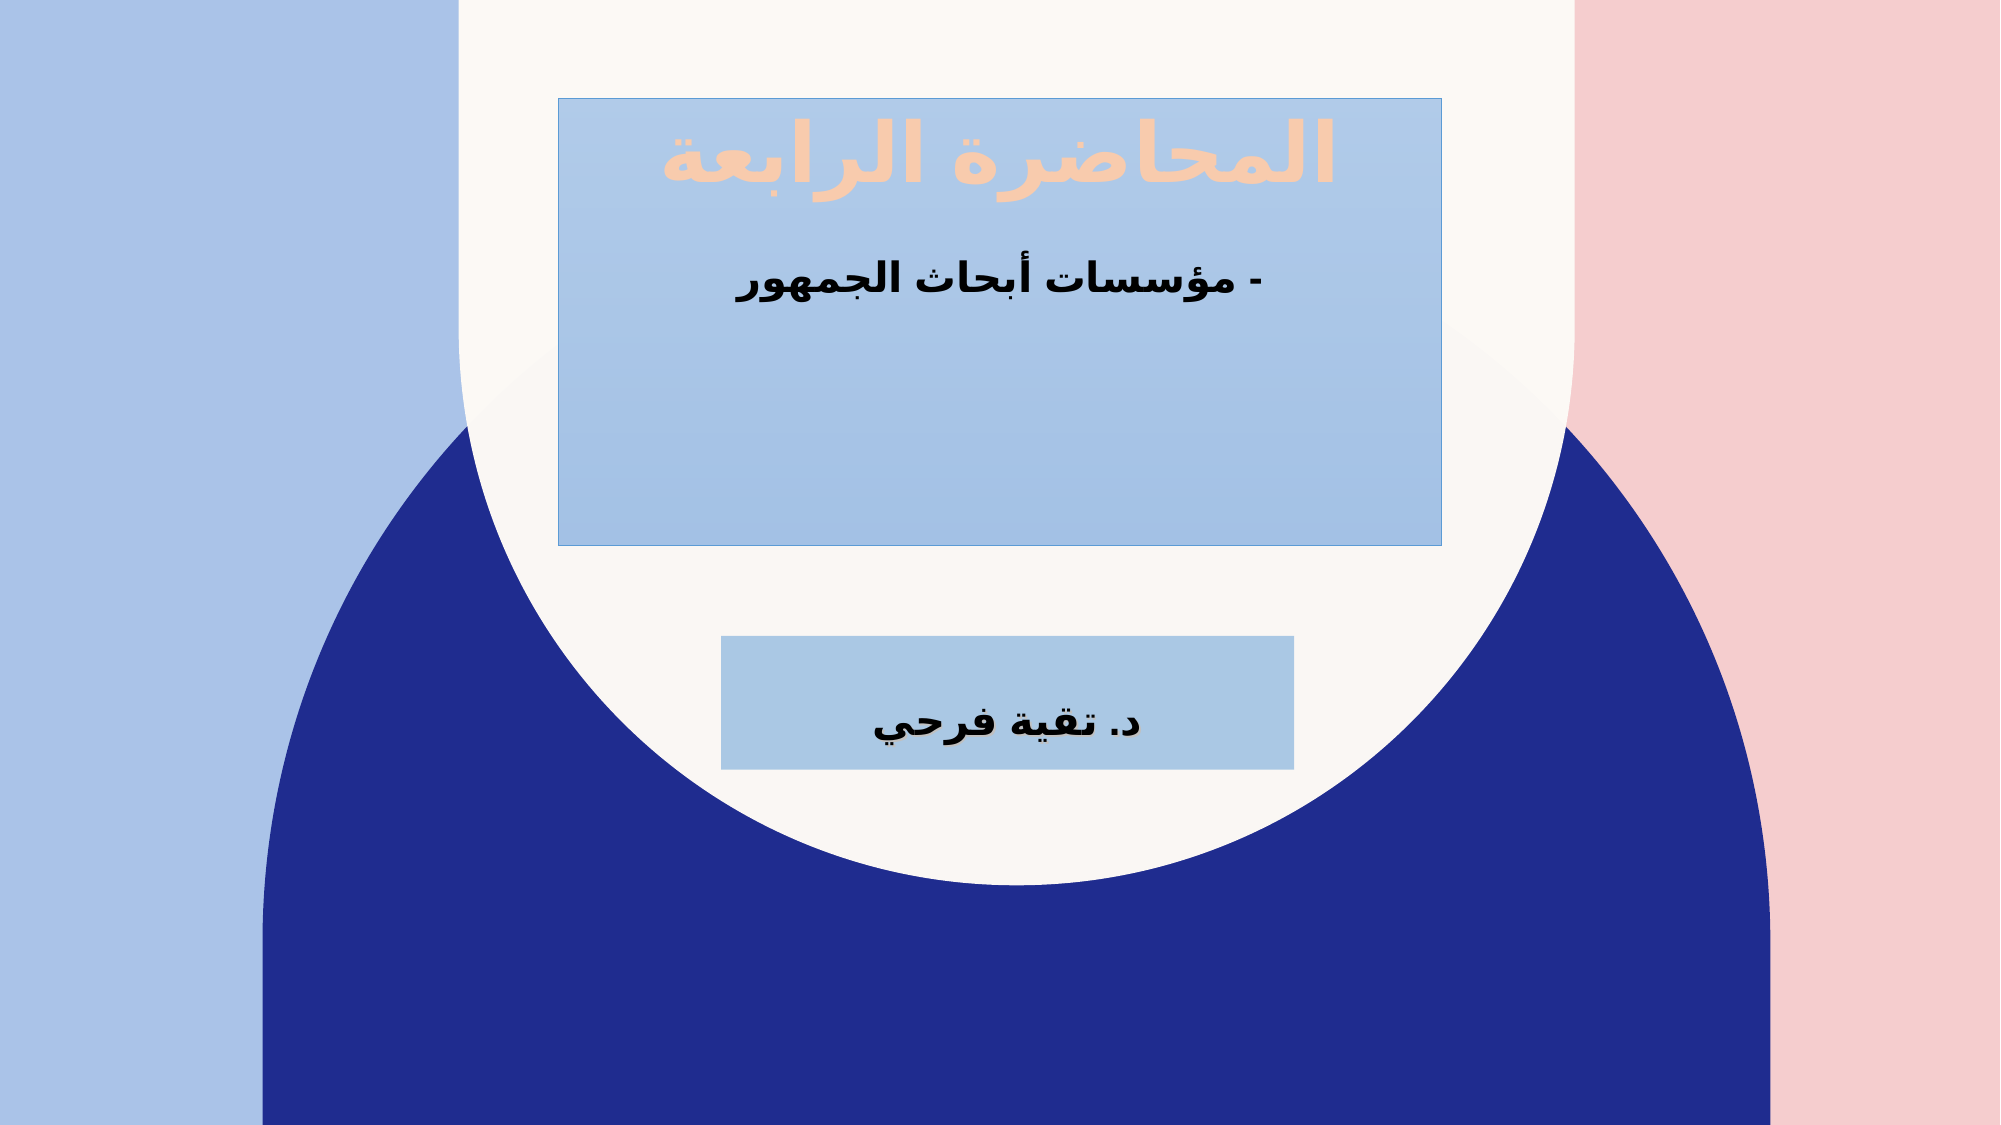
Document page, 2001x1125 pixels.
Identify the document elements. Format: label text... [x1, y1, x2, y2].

title المحاضرة الرابعة - مؤسسات أبحاث الجمهور [558, 98, 1442, 546]
subtitle د. تقية فرحي [721, 635, 1295, 770]
